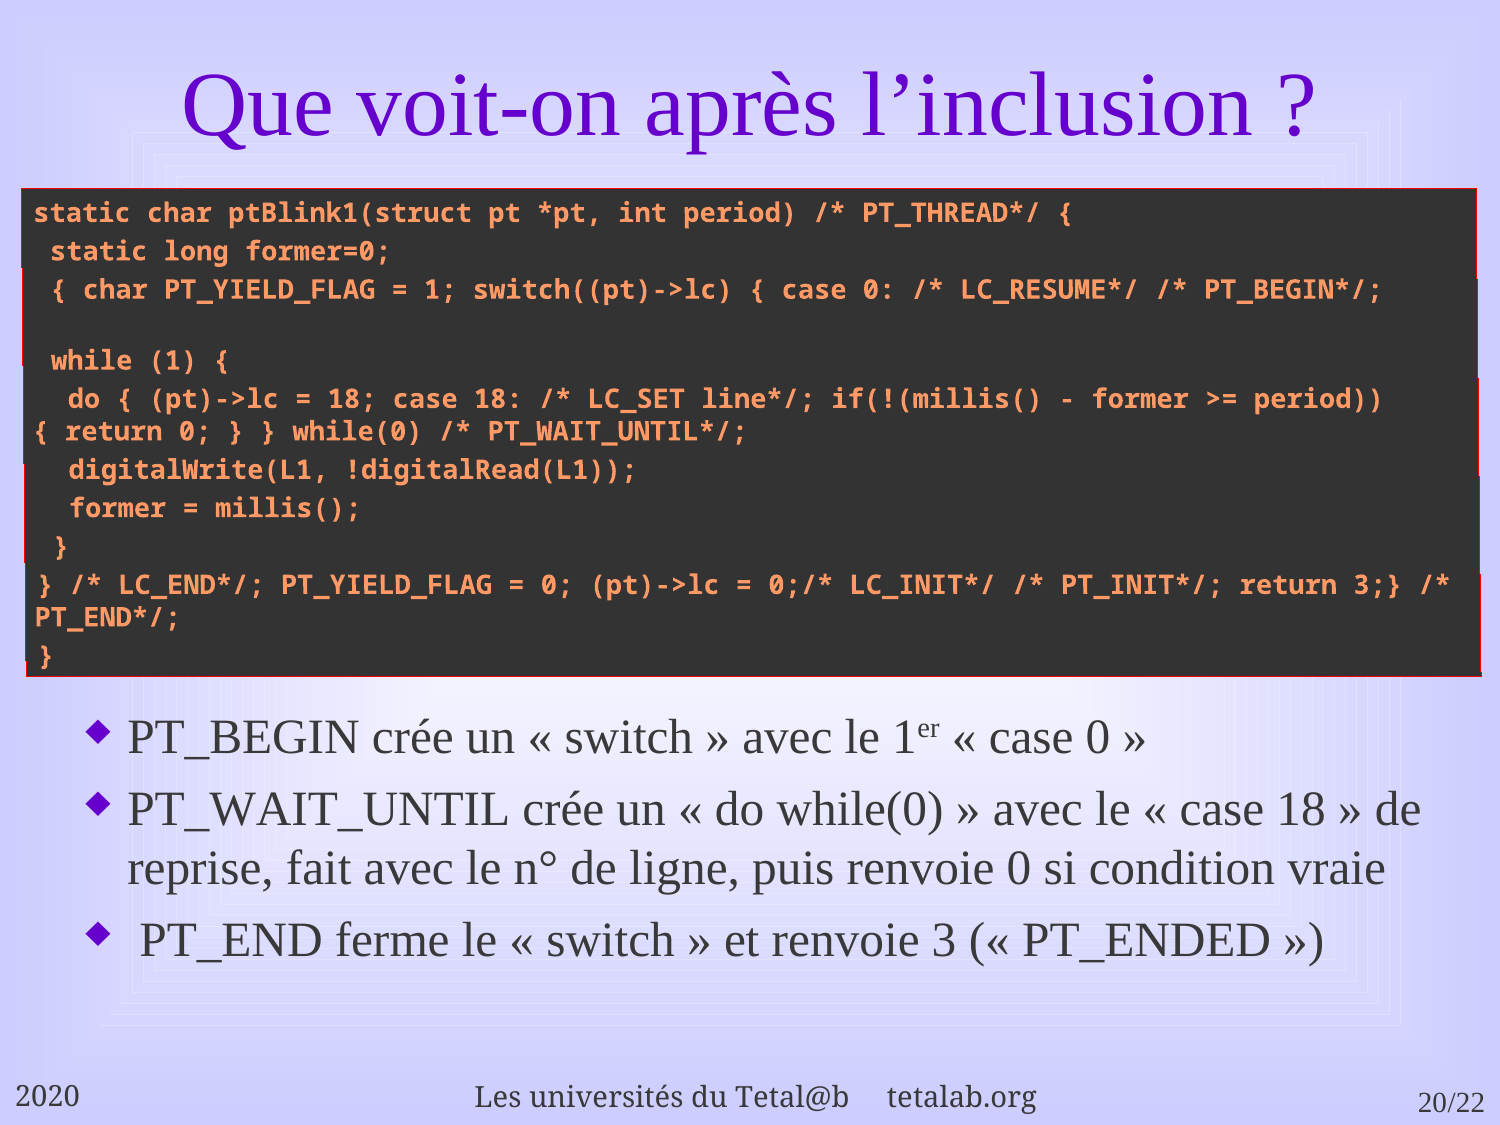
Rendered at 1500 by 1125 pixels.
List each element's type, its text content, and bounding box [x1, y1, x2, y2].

list PT_BEGIN crée un « switch » avec le 1er « case 0 » PT_WAIT_UNTIL crée un « do while(0) » avec le « case 18 » de reprise, fait avec le n° de ligne, puis renvoie 0 si condition vraie PT_END ferme le « switch » et renvoie 3 (« PT_ENDED ») [70, 696, 1453, 1028]
text_box static char ptBlink1(struct pt *pt, int period) /* PT_THREAD*/ { static long former=0; { char PT_YIELD_FLAG = 1; switch((pt)->lc) { case 0: /* LC_RESUME*/ /* PT_BEGIN*/; while (1) { do { (pt)->lc = 18; case 18: /* LC_SET line*/; if(!(millis() - former >= period)) { return 0; } } while(0) /* PT_WAIT_UNTIL*/; digitalWrite(L1, !digitalRead(L1)); former = millis(); } } /* LC_END*/; PT_YIELD_FLAG = 0; (pt)->lc = 0;/* LC_INIT*/ /* PT_INIT*/; return 3;} /* PT_END*/; } [21, 188, 1482, 677]
title Que voit-on après l’inclusion ? [0, 0, 1500, 198]
